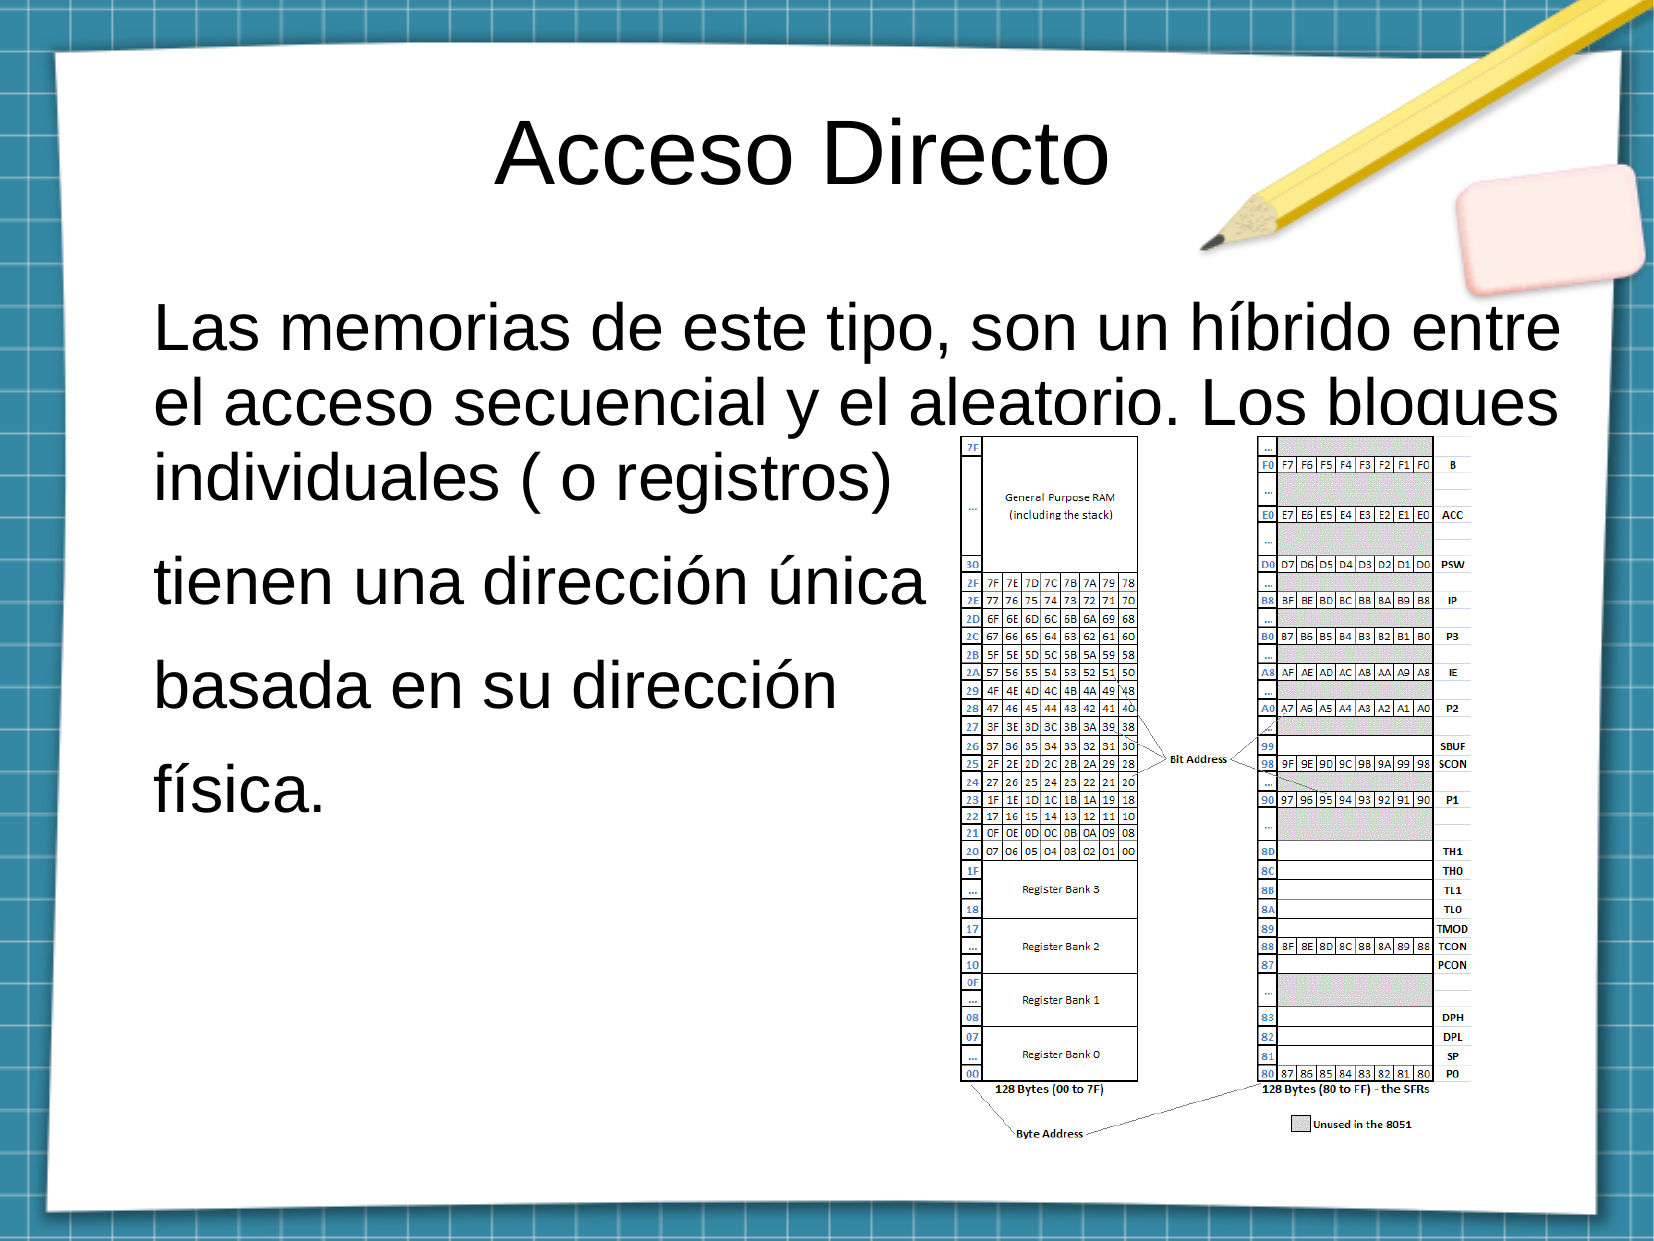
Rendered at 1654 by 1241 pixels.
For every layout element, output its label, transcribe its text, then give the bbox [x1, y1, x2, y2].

list Las memorias de este tipo, son un híbrido entre el acceso secuencial y el aleatorio. Los bloques individuales ( o registros) tienen una dirección única basada en su dirección física. [82, 290, 1571, 1010]
title Acceso Directo [82, 49, 1571, 257]
picture [0, 0, 1654, 1241]
